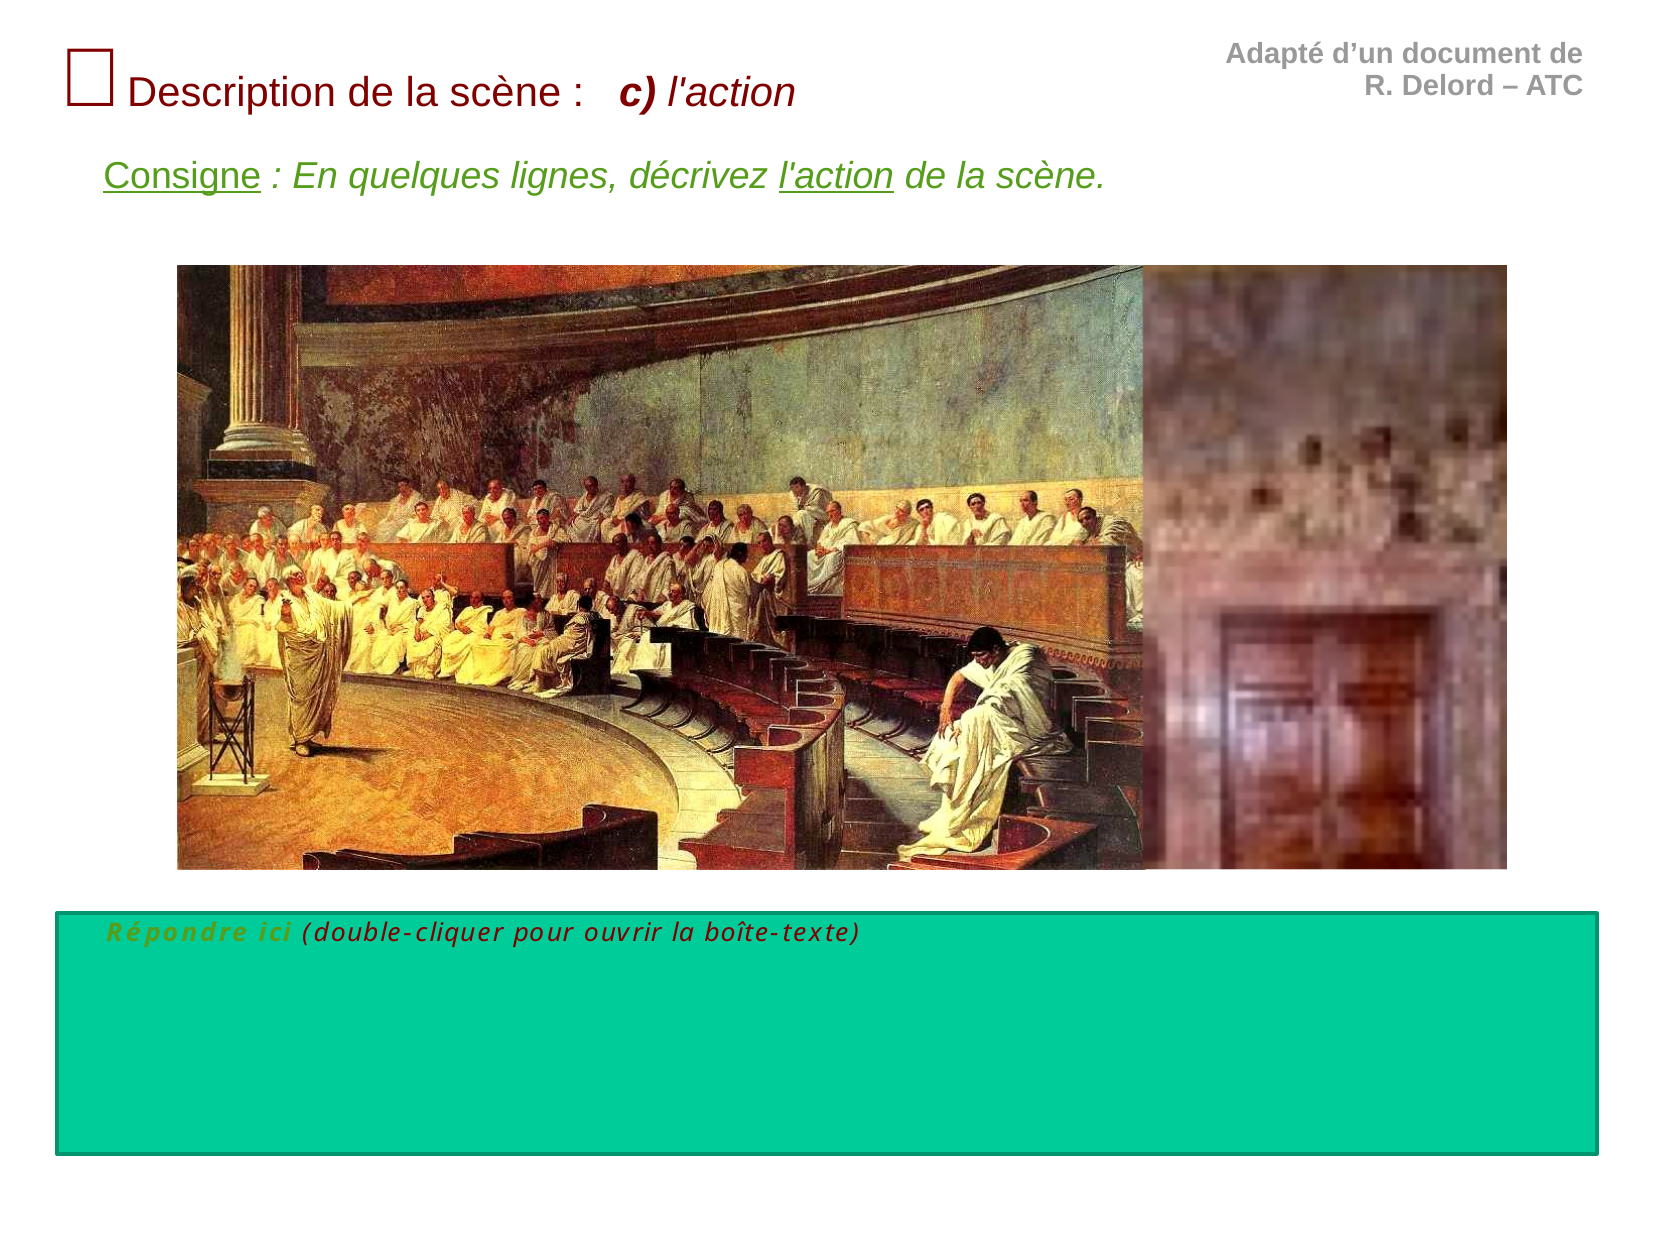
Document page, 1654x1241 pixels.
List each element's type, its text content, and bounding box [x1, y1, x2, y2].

title  Description de la scène : c) l'action [59, 29, 1548, 163]
picture [177, 265, 1507, 870]
text_box Adapté d’un document de R. Delord – ATC [1210, 29, 1612, 78]
text_box Consigne : En quelques lignes, décrivez l'action de la scène. [88, 147, 1624, 266]
chart [59, 915, 1595, 1152]
